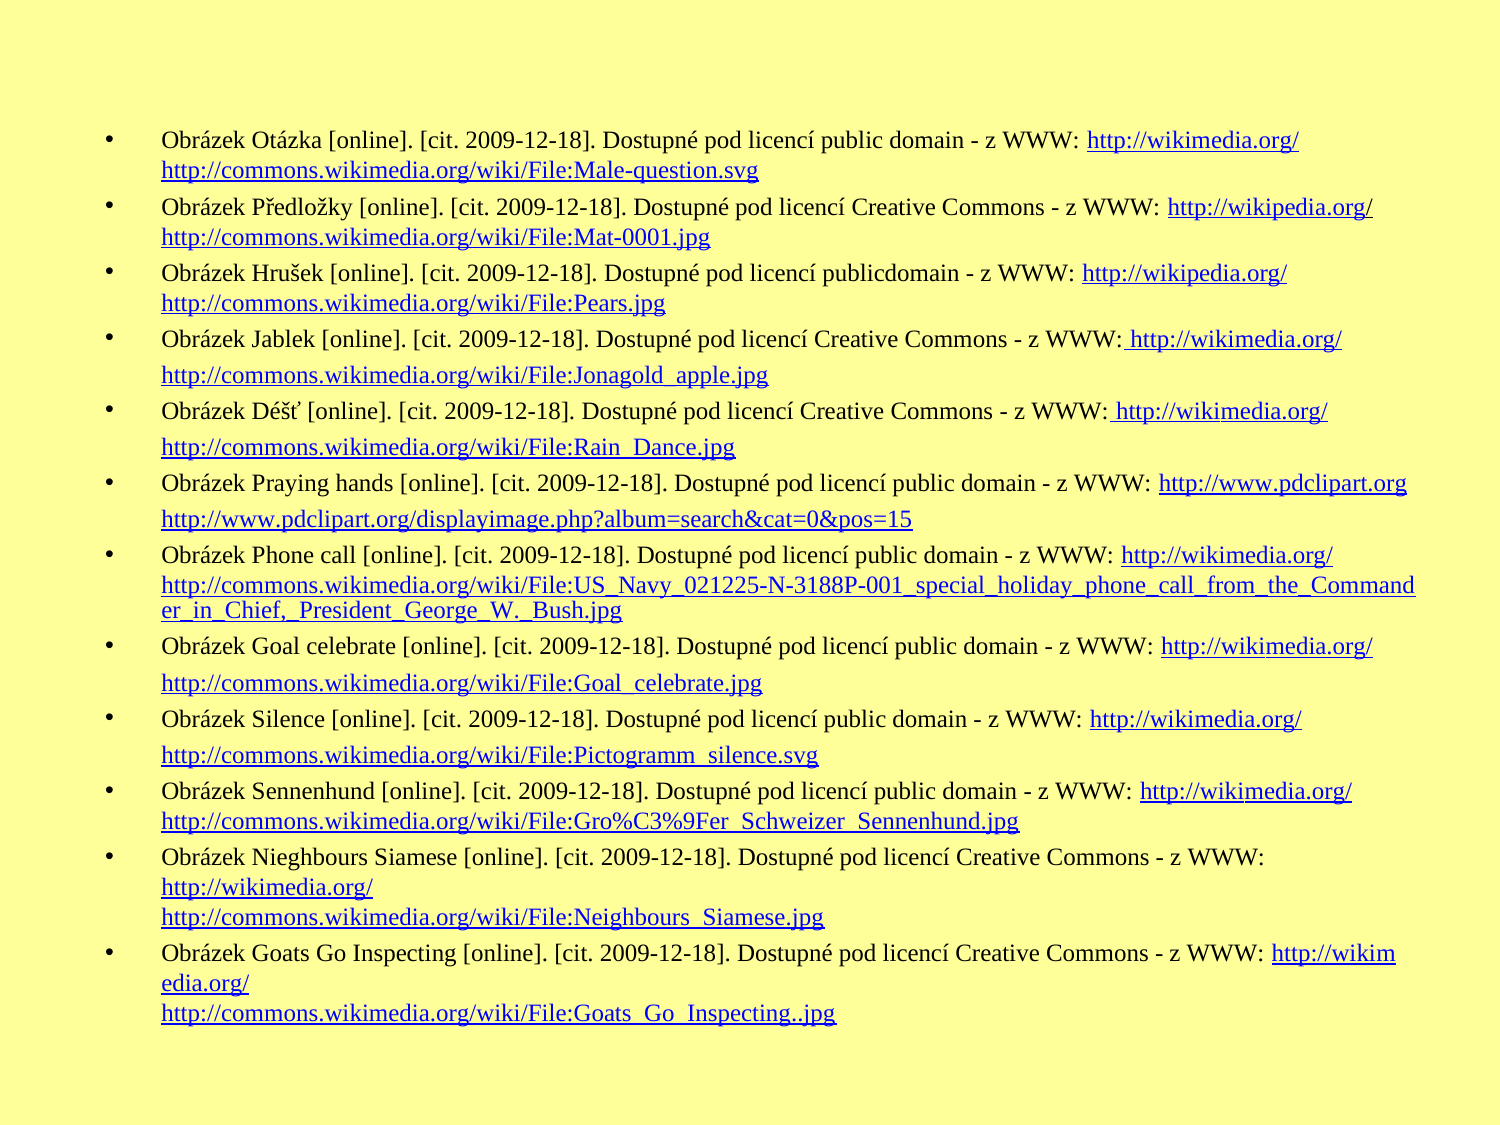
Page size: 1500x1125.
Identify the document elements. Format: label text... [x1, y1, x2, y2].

text_box [82, 67, 1441, 1125]
list Obrázek Otázka [online]. [cit. 2009-12-18]. Dostupné pod licencí public domain - z WWW: http://wikimedia.org/ http://commons.wikimedia.org/wiki/File:Male-question.svg Obrázek Předložky [online]. [cit. 2009-12-18]. Dostupné pod licencí Creative Commons - z WWW: http://wikipedia.org/ http://commons.wikimedia.org/wiki/File:Mat-0001.jpg Obrázek Hrušek [online]. [cit. 2009-12-18]. Dostupné pod licencí publicdomain - z WWW: http://wikipedia.org/ http://commons.wikimedia.org/wiki/File:Pears.jpg Obrázek Jablek [online]. [cit. 2009-12-18]. Dostupné pod licencí Creative Commons - z WWW: http://wikimedia.org/ http://commons.wikimedia.org/wiki/File:Jonagold_apple.jpg Obrázek Déšť [online]. [cit. 2009-12-18]. Dostupné pod licencí Creative Commons - z WWW: http://wikimedia.org/ http://commons.wikimedia.org/wiki/File:Rain_Dance.jpg Obrázek Praying hands [online]. [cit. 2009-12-18]. Dostupné pod licencí public domain - z WWW: http://www.pdclipart.org http://www.pdclipart.org/displayimage.php?album=search&cat=0&pos=15 Obrázek Phone call [online]. [cit. 2009-12-18]. Dostupné pod licencí public domain - z WWW: http://wikimedia.org/http://commons.wikimedia.org/wiki/File:US_Navy_021225-N-3188P-001_special_holiday_phone_call_from_the_Commander_in_Chief,_President_George_W._Bush.jpg Obrázek Goal celebrate [online]. [cit. 2009-12-18]. Dostupné pod licencí public domain - z WWW: http://wikimedia.org/ http://commons.wikimedia.org/wiki/File:Goal_celebrate.jpg Obrázek Silence [online]. [cit. 2009-12-18]. Dostupné pod licencí public domain - z WWW: http://wikimedia.org/ http://commons.wikimedia.org/wiki/File:Pictogramm_silence.svg Obrázek Sennenhund [online]. [cit. 2009-12-18]. Dostupné pod licencí public domain - z WWW: http://wikimedia.org/ http://commons.wikimedia.org/wiki/File:Gro%C3%9Fer_Schweizer_Sennenhund.jpg Obrázek Nieghbours Siamese [online]. [cit. 2009-12-18]. Dostupné pod licencí Creative Commons - z WWW: http://wikimedia.org/ http://commons.wikimedia.org/wiki/File:Neighbours_Siamese.jpg Obrázek Goats Go Inspecting [online]. [cit. 2009-12-18]. Dostupné pod licencí Creative Commons - z WWW: http://wikimedia.org/ http://commons.wikimedia.org/wiki/File:Goats_Go_Inspecting..jpg [90, 80, 1441, 1082]
